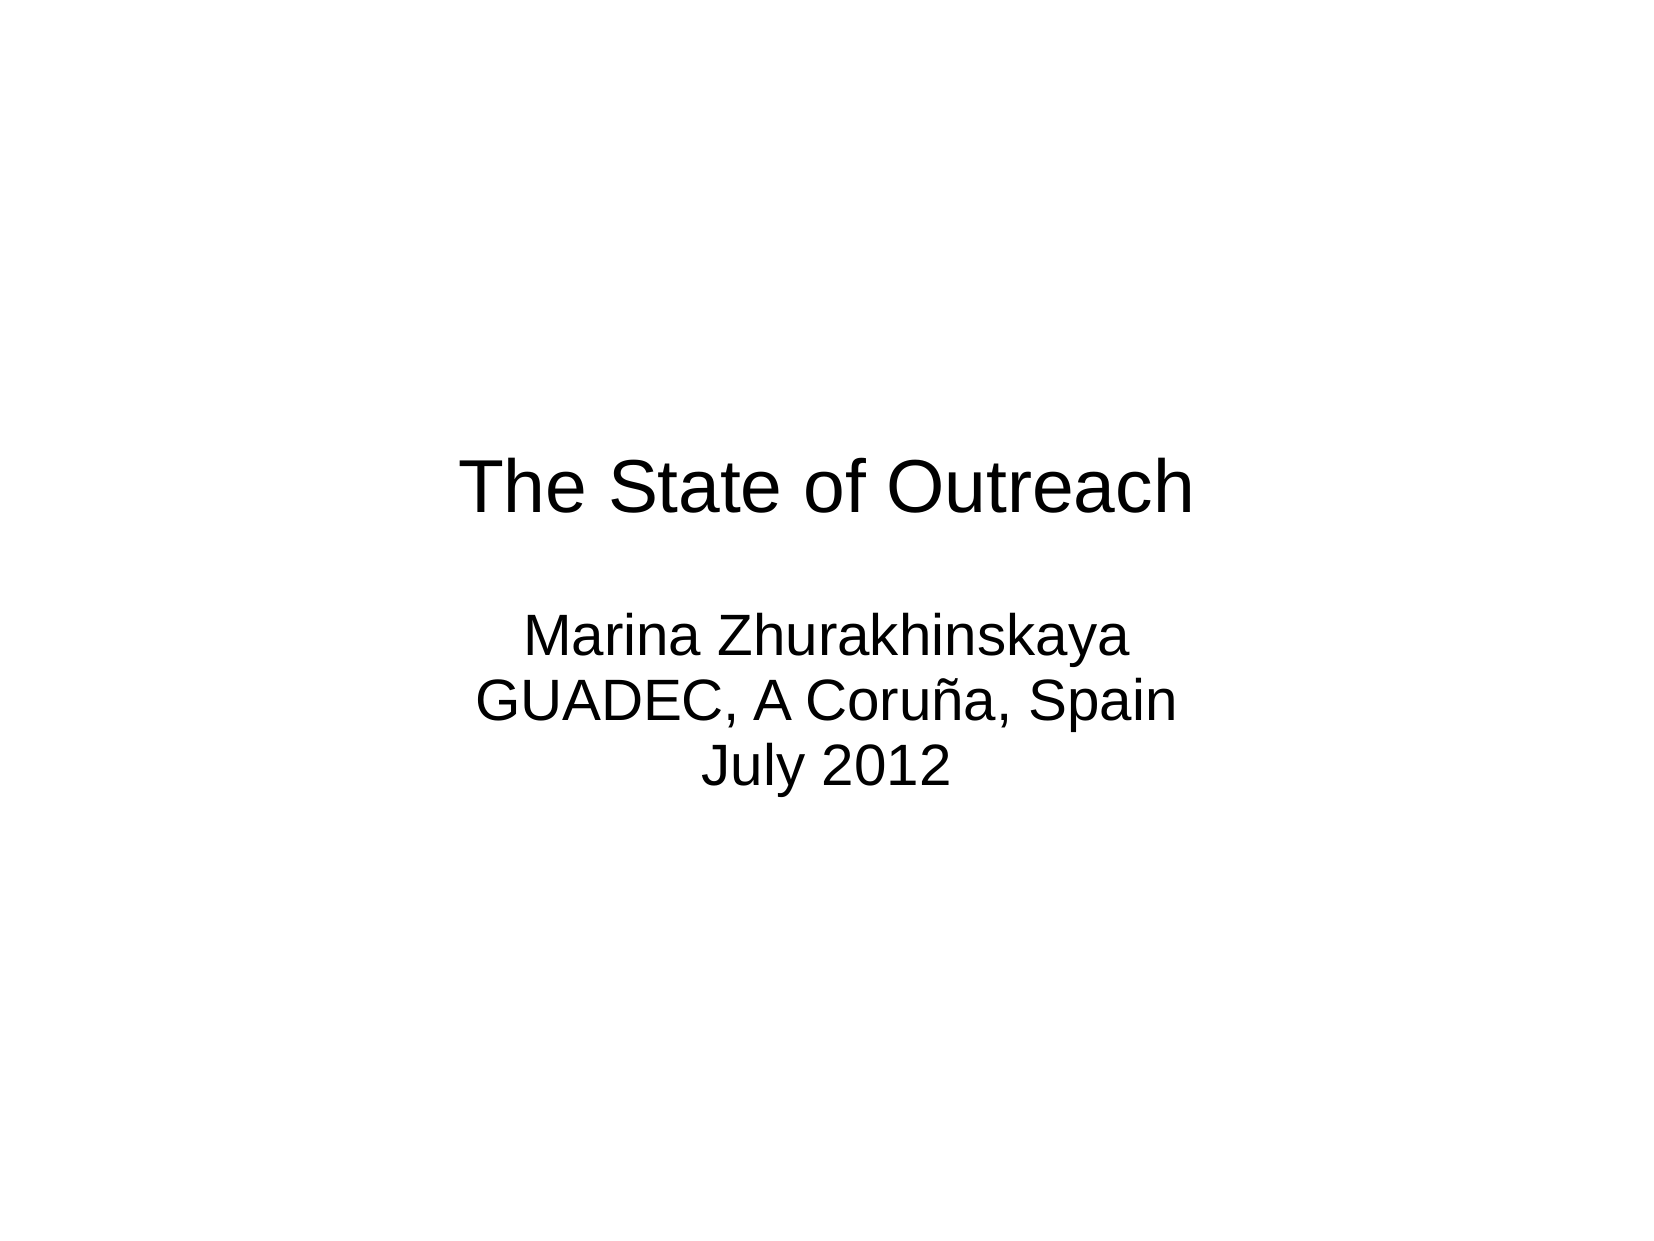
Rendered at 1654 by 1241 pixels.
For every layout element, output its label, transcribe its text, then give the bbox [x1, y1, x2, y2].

subtitle The State of Outreach Marina Zhurakhinskaya GUADEC, A Coruña, Spain July 2012 [82, 49, 1571, 1109]
